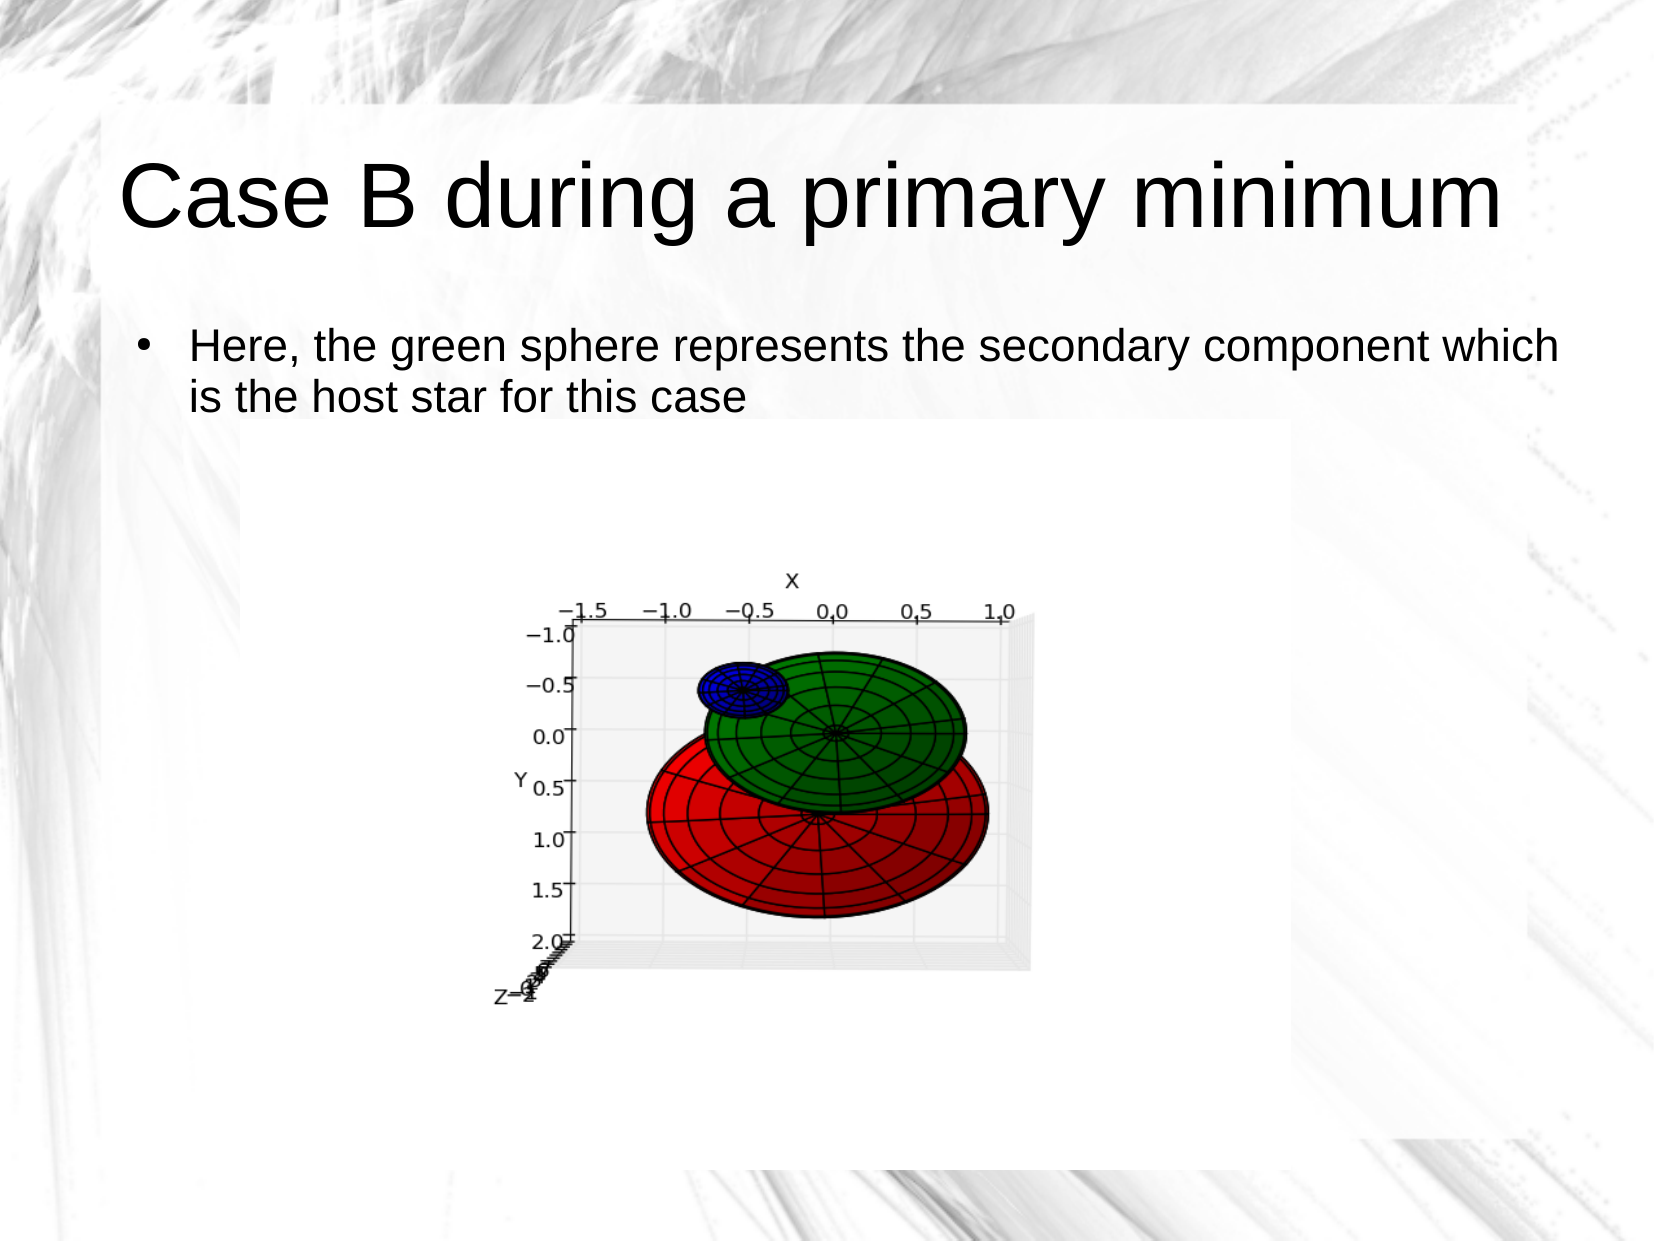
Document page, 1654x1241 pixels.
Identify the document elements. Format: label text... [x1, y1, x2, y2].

title Case B during a primary minimum [118, 112, 1506, 281]
list Here, the green sphere represents the secondary component which is the host star for this case [118, 319, 1571, 1040]
picture [0, 0, 1654, 1241]
